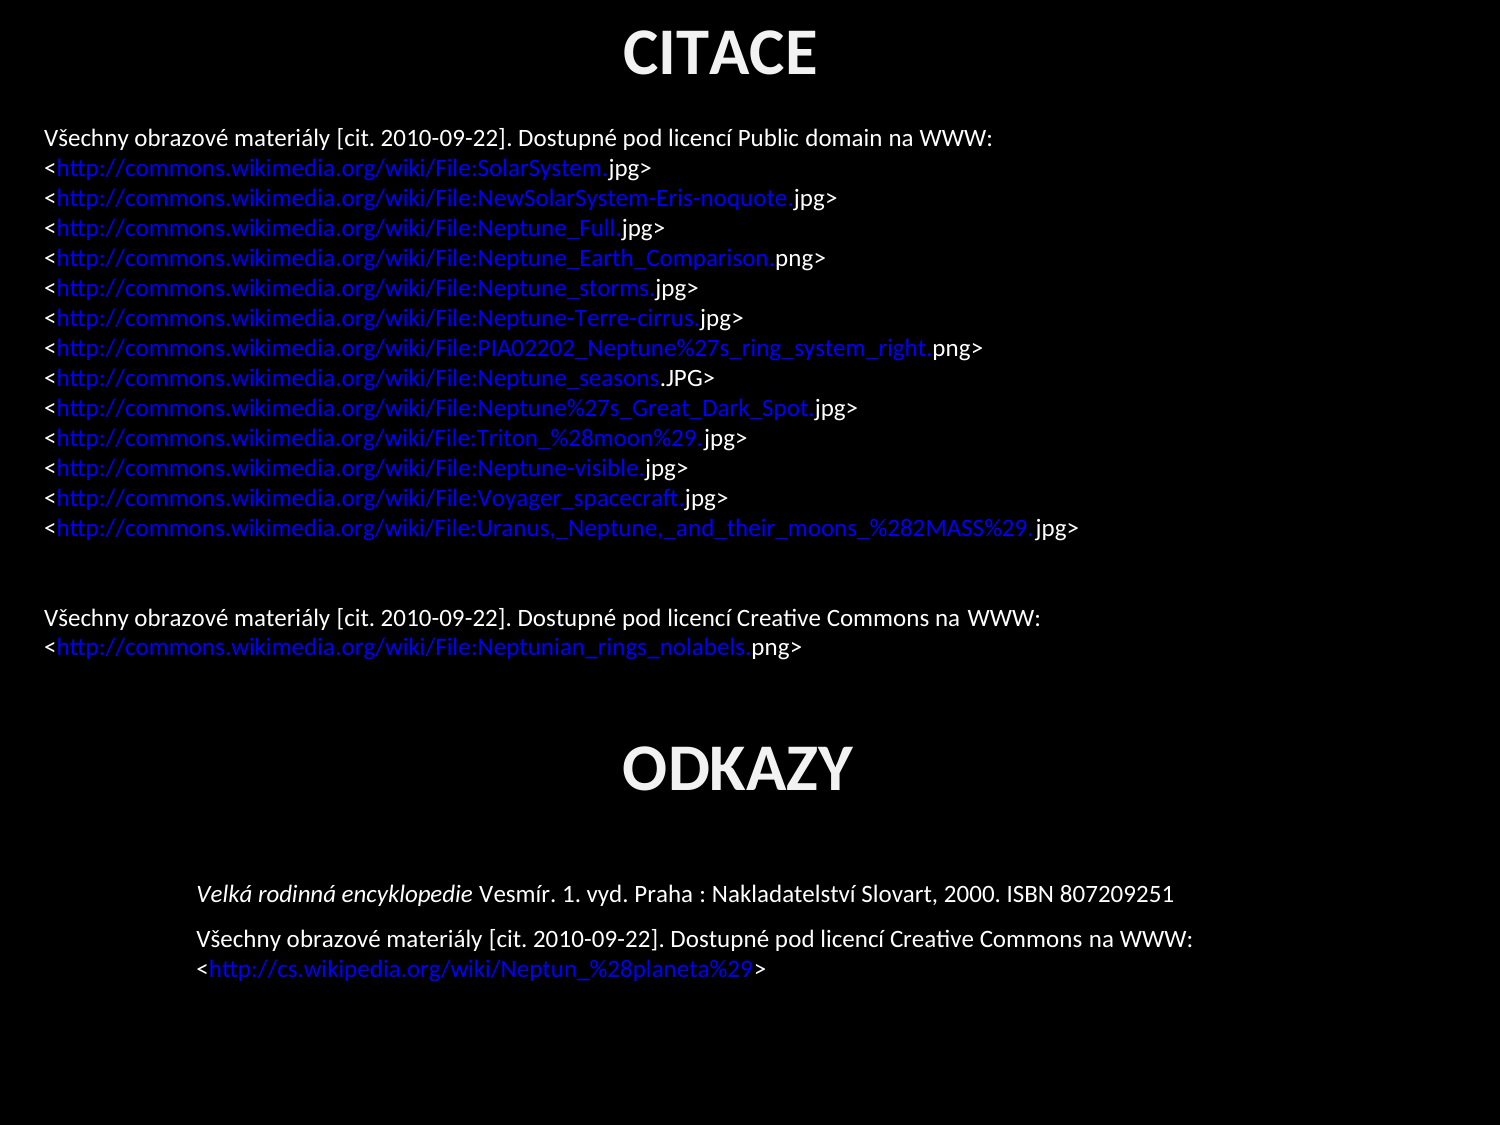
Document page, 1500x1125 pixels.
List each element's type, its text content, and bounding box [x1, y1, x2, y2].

text_box ODKAZY [608, 716, 869, 812]
text_box CITACE [608, 0, 833, 96]
text_box Všechny obrazové materiály [cit. 2010-09-22]. Dostupné pod licencí Public domain na WWW: <http://commons.wikimedia.org/wiki/File:SolarSystem.jpg> <http://commons.wikimedia.org/wiki/File:NewSolarSystem-Eris-noquote.jpg> <http://commons.wikimedia.org/wiki/File:Neptune_Full.jpg> <http://commons.wikimedia.org/wiki/File:Neptune_Earth_Comparison.png> <http://commons.wikimedia.org/wiki/File:Neptune_storms.jpg> <http://commons.wikimedia.org/wiki/File:Neptune-Terre-cirrus.jpg> <http://commons.wikimedia.org/wiki/File:PIA02202_Neptune%27s_ring_system_right.png> <http://commons.wikimedia.org/wiki/File:Neptune_seasons.JPG> <http://commons.wikimedia.org/wiki/File:Neptune%27s_Great_Dark_Spot.jpg> <http://commons.wikimedia.org/wiki/File:Triton_%28moon%29.jpg> <http://commons.wikimedia.org/wiki/File:Neptune-visible.jpg> <http://commons.wikimedia.org/wiki/File:Voyager_spacecraft.jpg> <http://commons.wikimedia.org/wiki/File:Uranus,_Neptune,_and_their_moons_%282MASS%29.jpg> Všechny obrazové materiály [cit. 2010-09-22]. Dostupné pod licencí Creative Commons na WWW: <http://commons.wikimedia.org/wiki/File:Neptunian_rings_nolabels.png> [29, 114, 1471, 669]
text_box Velká rodinná encyklopedie Vesmír. 1. vyd. Praha : Nakladatelství Slovart, 2000. ISBN 807209251 Všechny obrazové materiály [cit. 2010-09-22]. Dostupné pod licencí Creative Commons na WWW: <http://cs.wikipedia.org/wiki/Neptun_%28planeta%29> [181, 870, 1215, 991]
